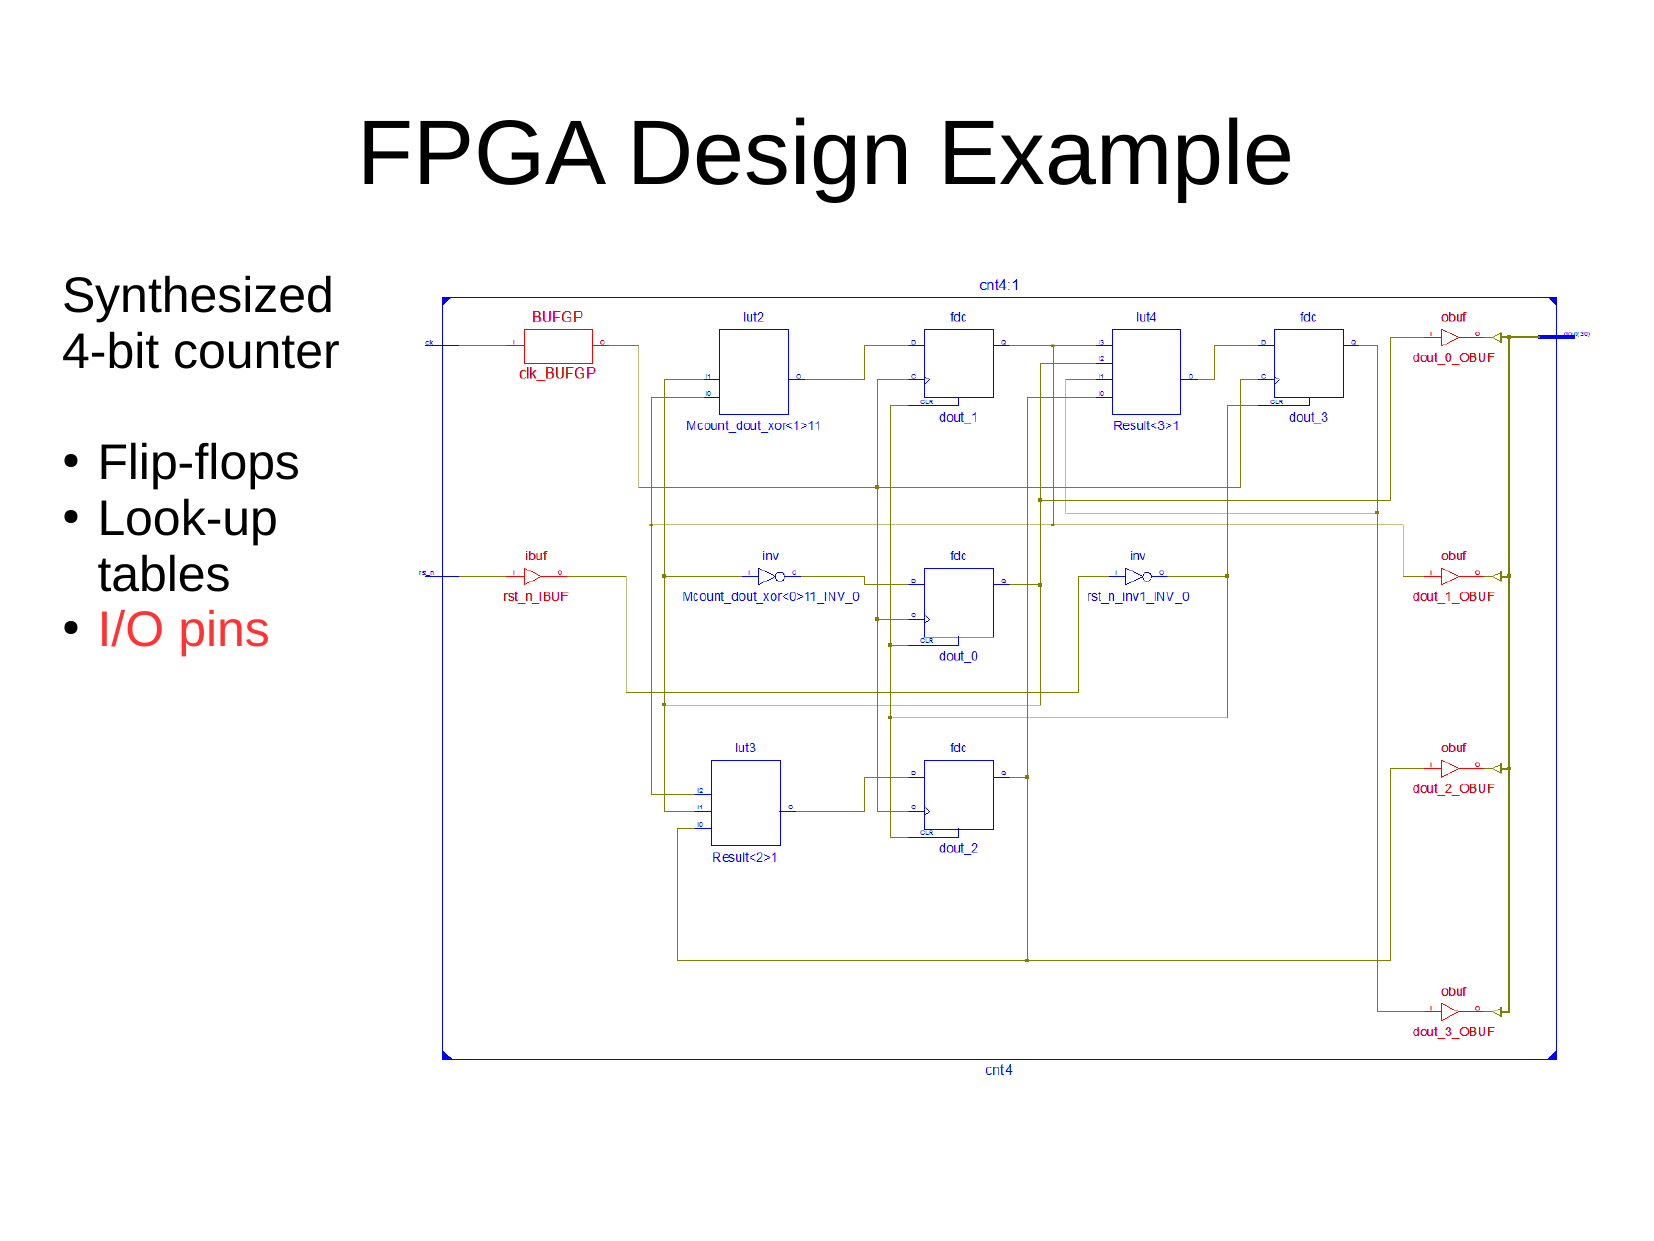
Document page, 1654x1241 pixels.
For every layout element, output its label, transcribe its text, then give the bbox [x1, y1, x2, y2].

text_box Synthesized 4-bit counter Flip-flops Look-up tables I/O pins [47, 259, 402, 665]
title FPGA Design Example [82, 49, 1571, 257]
picture [413, 265, 1595, 1090]
